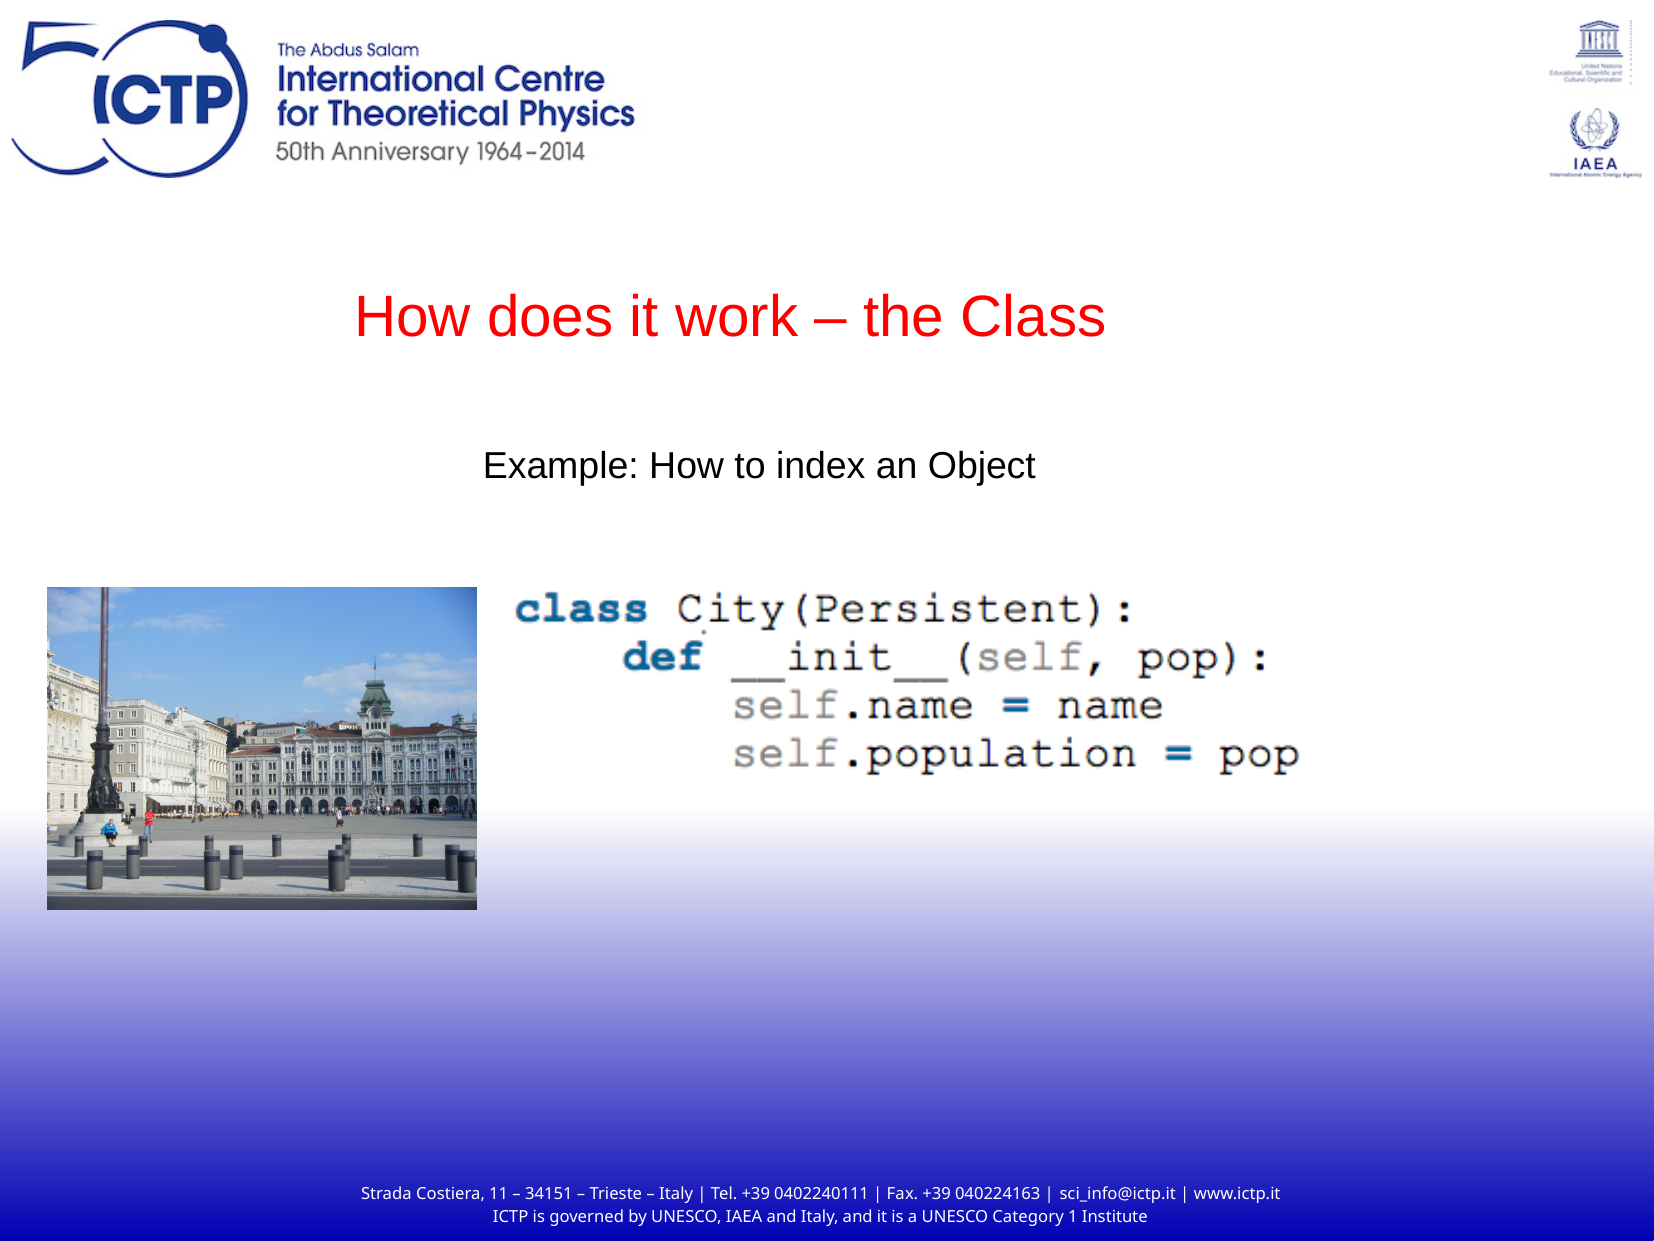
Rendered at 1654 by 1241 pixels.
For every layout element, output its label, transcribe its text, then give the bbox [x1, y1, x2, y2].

picture [500, 576, 1312, 792]
title How does it work – the Class [354, 253, 1571, 378]
text_box Example: How to index an Object [177, 437, 1052, 494]
picture [11, 20, 1642, 178]
picture [47, 587, 477, 910]
